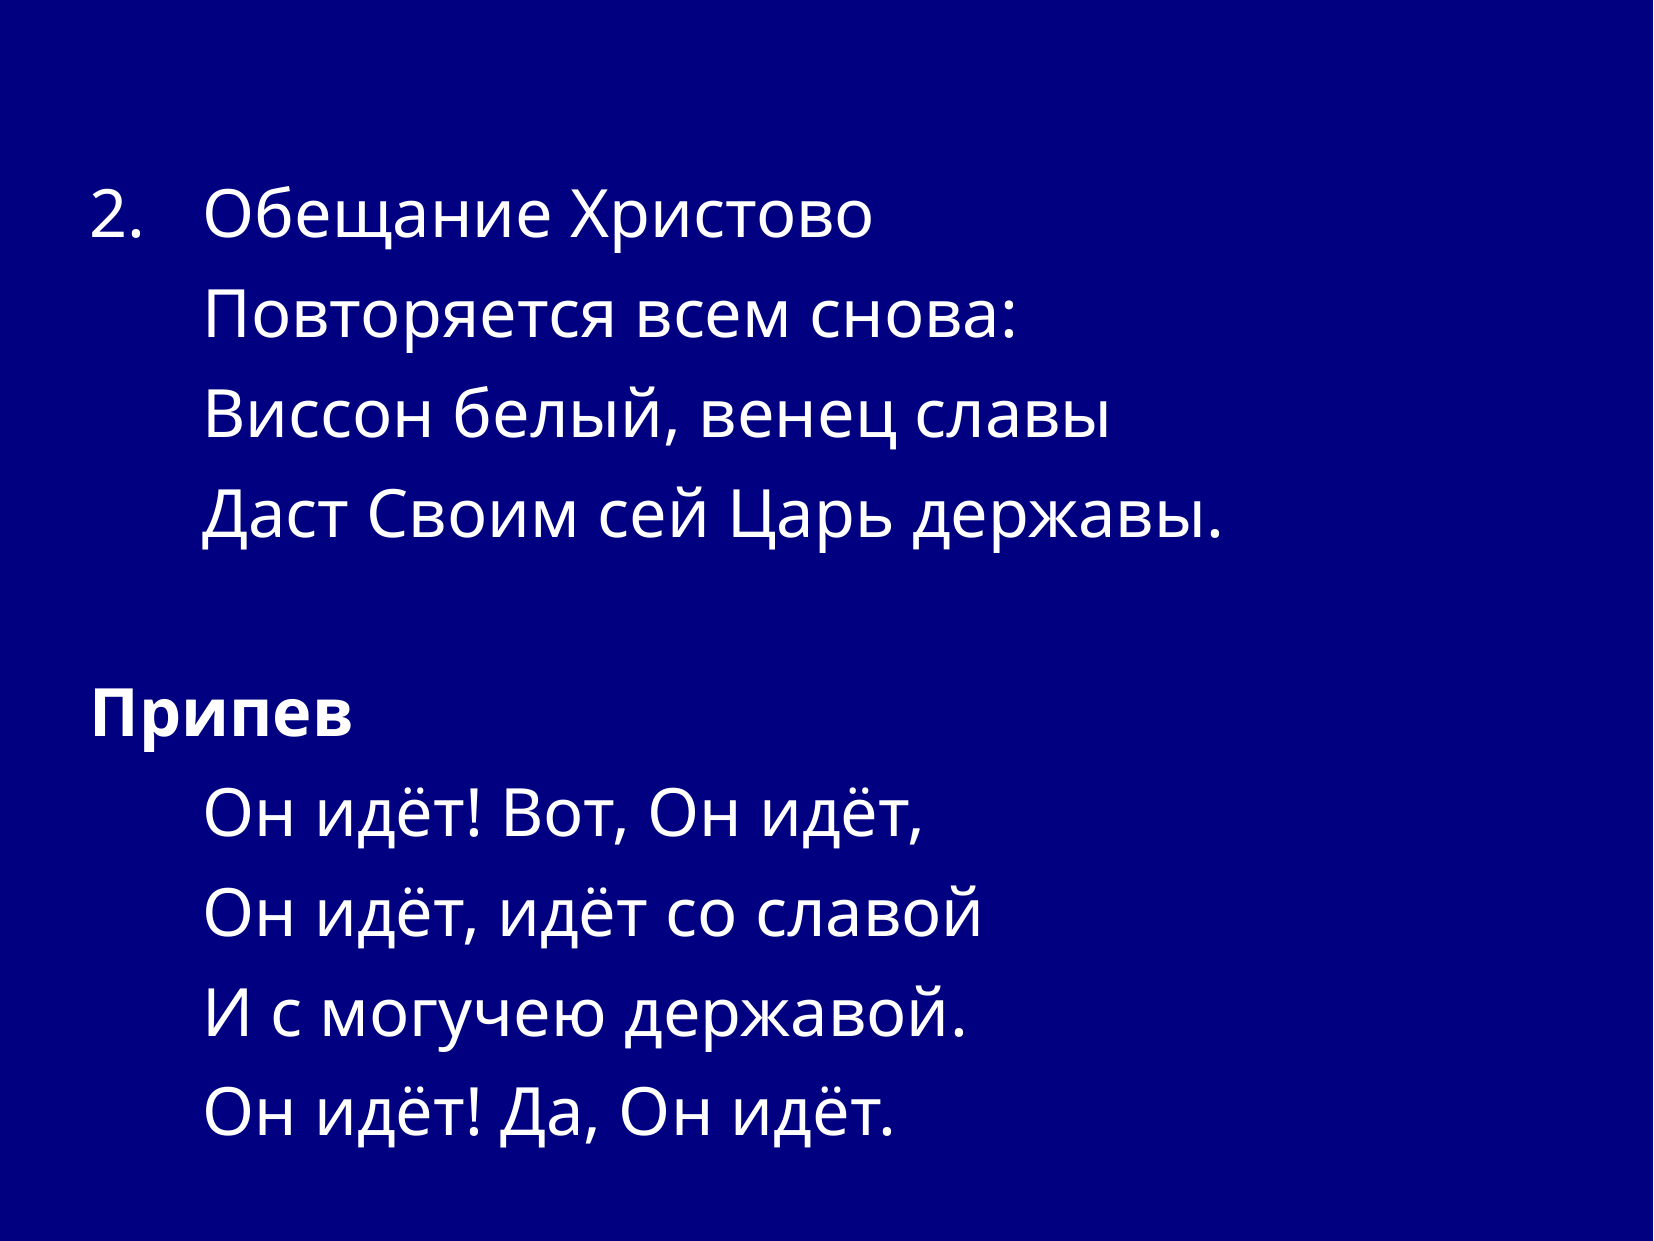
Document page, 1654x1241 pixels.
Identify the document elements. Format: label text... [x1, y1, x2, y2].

text_box 2. Обещание Христово Повторяется всем снова: Виссон белый, венец славы Даст Своим сей Царь державы. Припев Он идёт! Вот, Он идёт, Он идёт, идёт со славой И с могучею державой. Он идёт! Да, Он идёт. [75, 150, 1576, 1163]
